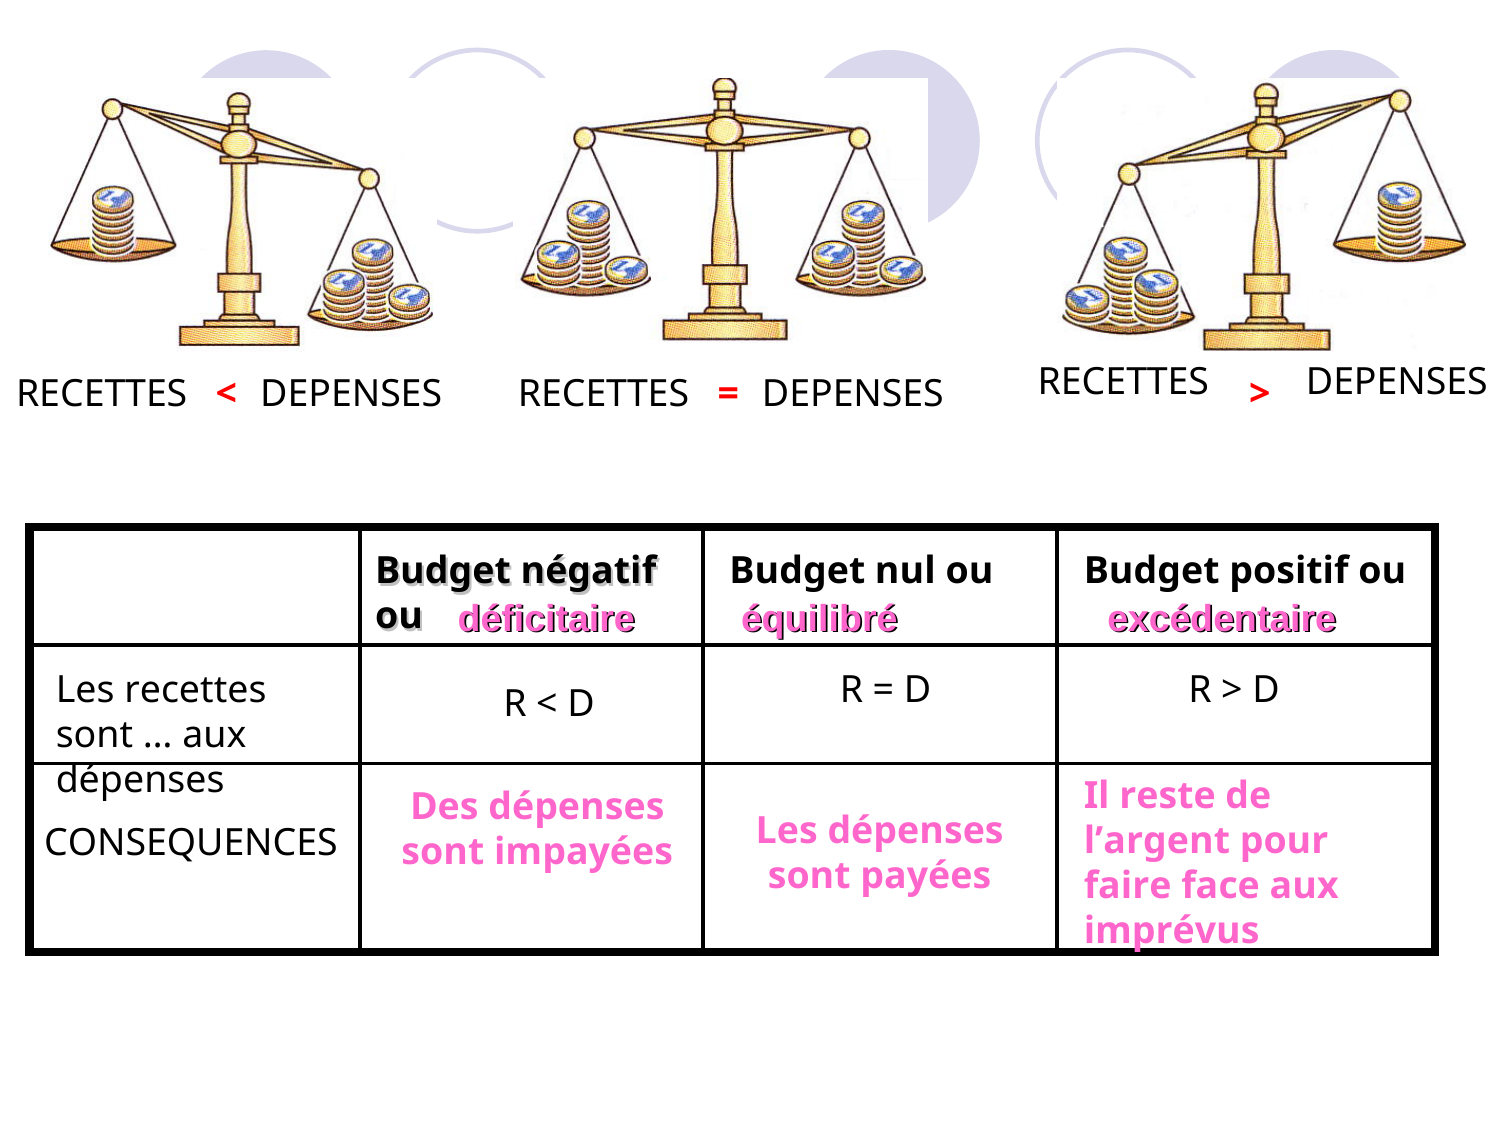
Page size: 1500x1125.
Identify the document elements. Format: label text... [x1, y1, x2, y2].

text_box DEPENSES [750, 361, 959, 422]
text_box Les recettes sont … aux dépenses [41, 656, 361, 808]
text_box < [200, 361, 261, 422]
table_cell [705, 765, 1055, 798]
text_box déficitaire [442, 586, 703, 647]
text_box > [1234, 361, 1294, 422]
text_box DEPENSES [1291, 349, 1500, 411]
table_cell [705, 905, 1055, 948]
text_box équilibré [726, 586, 1010, 647]
table_cell [1059, 765, 1068, 948]
table_cell [362, 647, 701, 762]
text_box RECETTES [503, 361, 702, 422]
table_header [1059, 531, 1431, 643]
text_box R = D [714, 656, 1058, 718]
text_box excédentaire [1092, 586, 1388, 647]
text_box DEPENSES [261, 361, 458, 422]
text_box = [702, 361, 750, 422]
text_box Budget négatif ou [360, 538, 680, 645]
table_header [705, 531, 1055, 643]
picture [47, 78, 437, 352]
text_box R < D [407, 671, 691, 732]
text_box Des dépenses sont impayées [372, 774, 703, 949]
table_header [362, 531, 701, 586]
text_box CONSEQUENCES [29, 810, 361, 872]
text_box RECETTES [1022, 349, 1224, 411]
picture [1057, 78, 1467, 351]
table_cell [34, 872, 358, 948]
text_box Budget nul ou [714, 538, 1046, 600]
table_cell [34, 647, 358, 762]
text_box R > D [1080, 656, 1388, 718]
text_box Budget positif ou [1068, 538, 1424, 600]
table_cell [362, 765, 701, 948]
picture [513, 78, 928, 343]
table_header [34, 531, 358, 643]
table_cell [34, 765, 358, 810]
text_box Il reste de l’argent pour faire face aux imprévus [1068, 763, 1388, 959]
table_cell [1388, 765, 1431, 948]
table_cell [705, 647, 1055, 762]
text_box Les dépenses sont payées [702, 798, 1058, 905]
text_box RECETTES [1, 361, 200, 422]
table_cell [1059, 647, 1431, 762]
